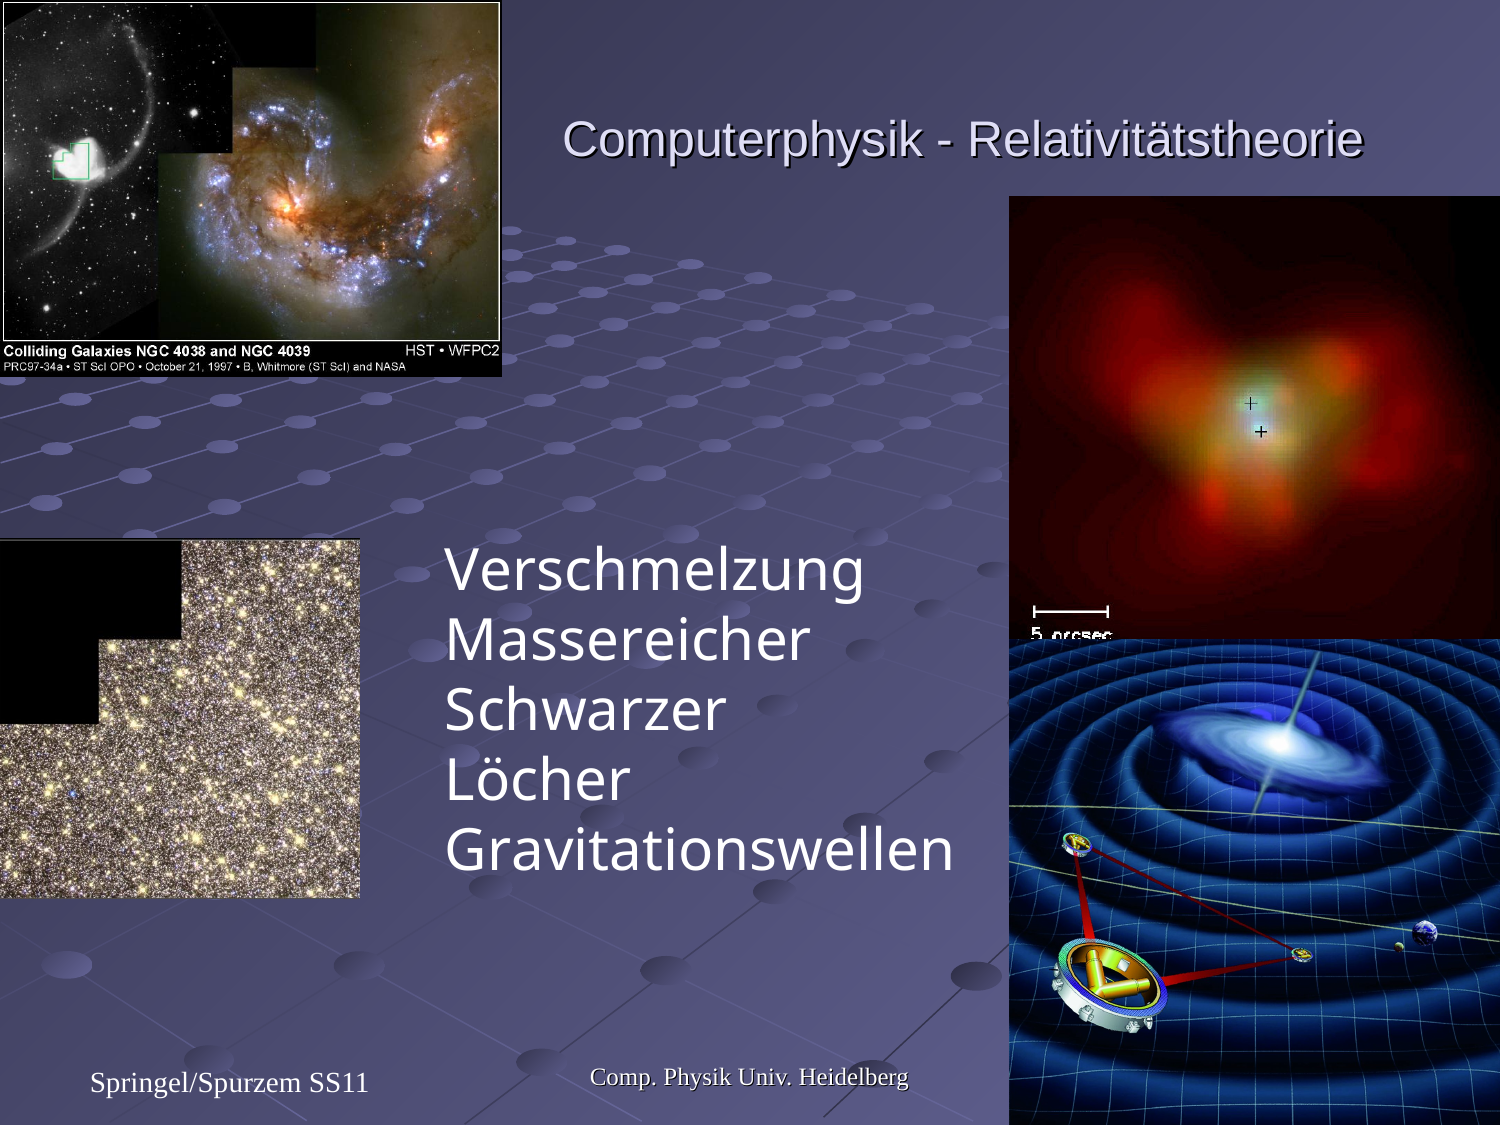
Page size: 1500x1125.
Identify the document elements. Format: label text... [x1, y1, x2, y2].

picture [1009, 196, 1500, 1125]
picture [0, 538, 360, 899]
picture [0, 0, 502, 377]
title Computerphysik - Relativitätstheorie [501, 45, 1426, 233]
text_box Verschmelzung Massereicher Schwarzer Löcher Gravitationswellen [430, 479, 970, 891]
